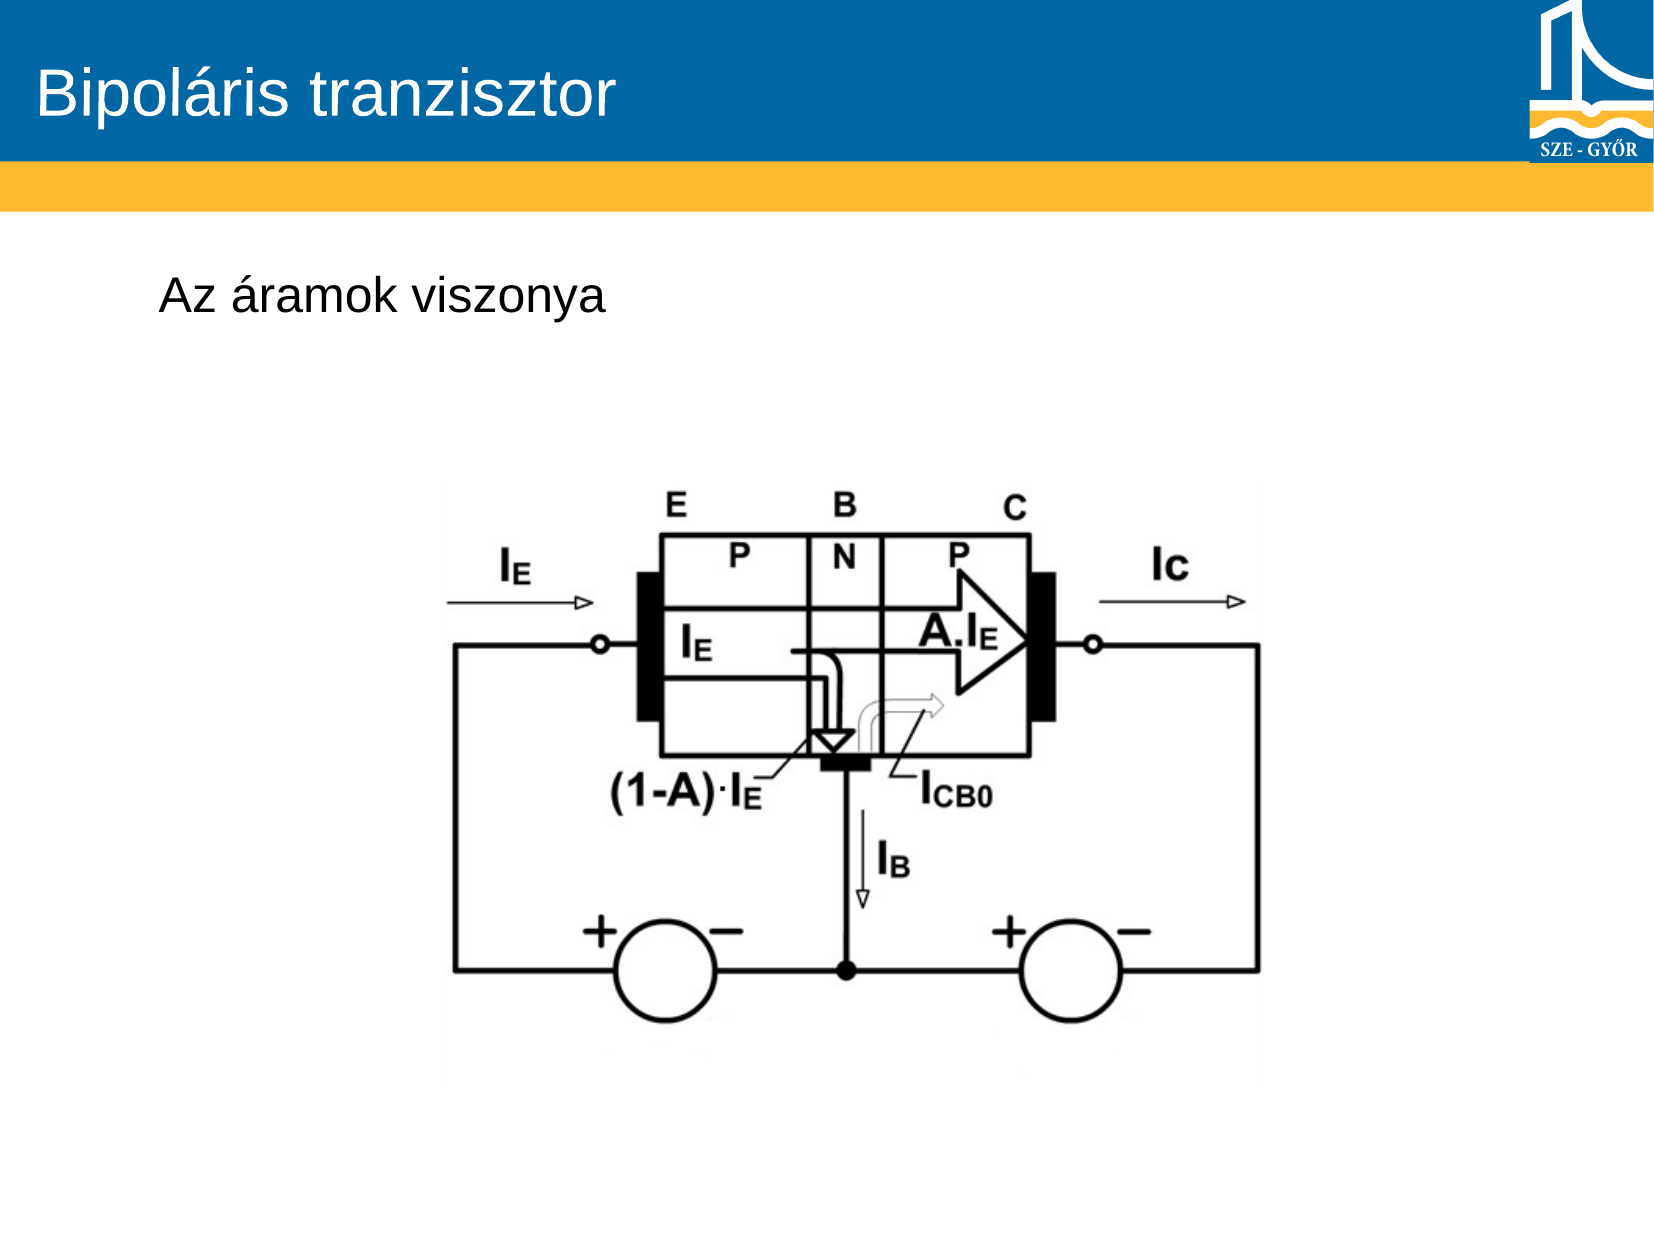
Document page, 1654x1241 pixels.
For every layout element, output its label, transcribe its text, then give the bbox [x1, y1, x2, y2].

text_box Bipoláris tranzisztor [34, 48, 1524, 144]
picture [406, 436, 1359, 1087]
text_box Az áramok viszonya [129, 259, 1501, 1157]
picture [1529, 0, 1654, 163]
